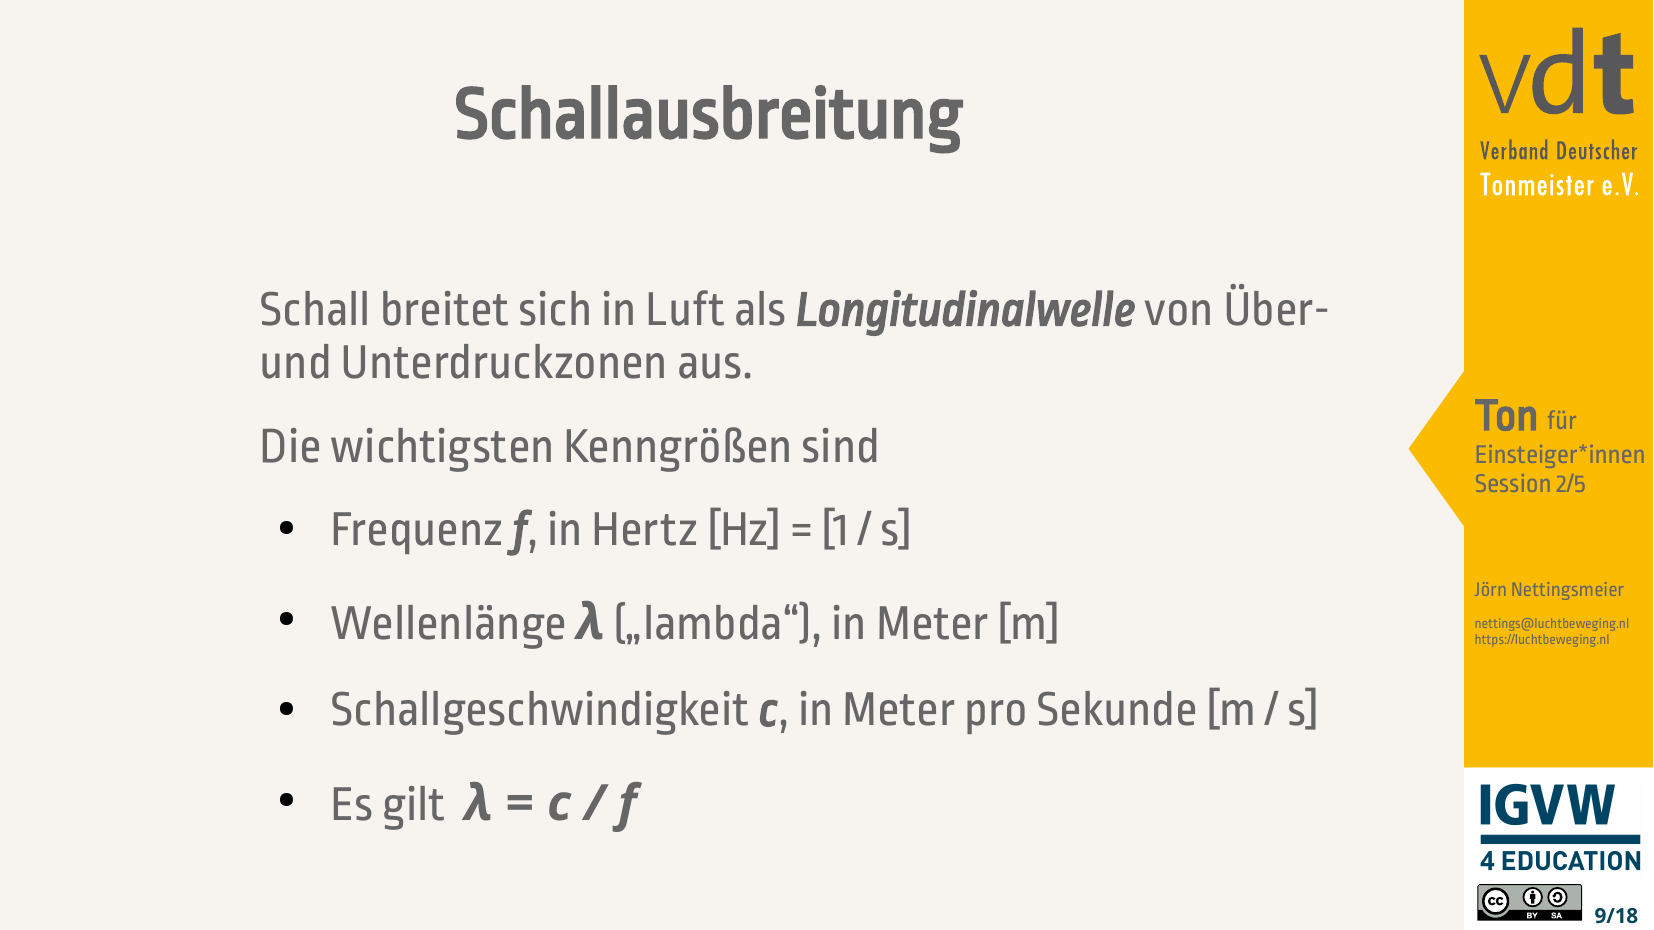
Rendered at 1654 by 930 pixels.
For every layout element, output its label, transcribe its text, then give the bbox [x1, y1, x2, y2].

title Schallausbreitung [82, 37, 1335, 193]
picture [1477, 780, 1646, 882]
list Schall breitet sich in Luft als Longitudinalwelle von Über- und Unterdruckzonen aus. Die wichtigsten Kenngrößen sind Frequenz f, in Hertz [Hz] = [1 / s] Wellenlänge λ („lambda“), in Meter [m] Schallgeschwindigkeit c, in Meter pro Sekunde [m / s] Es gilt λ = c / f [259, 283, 1394, 905]
